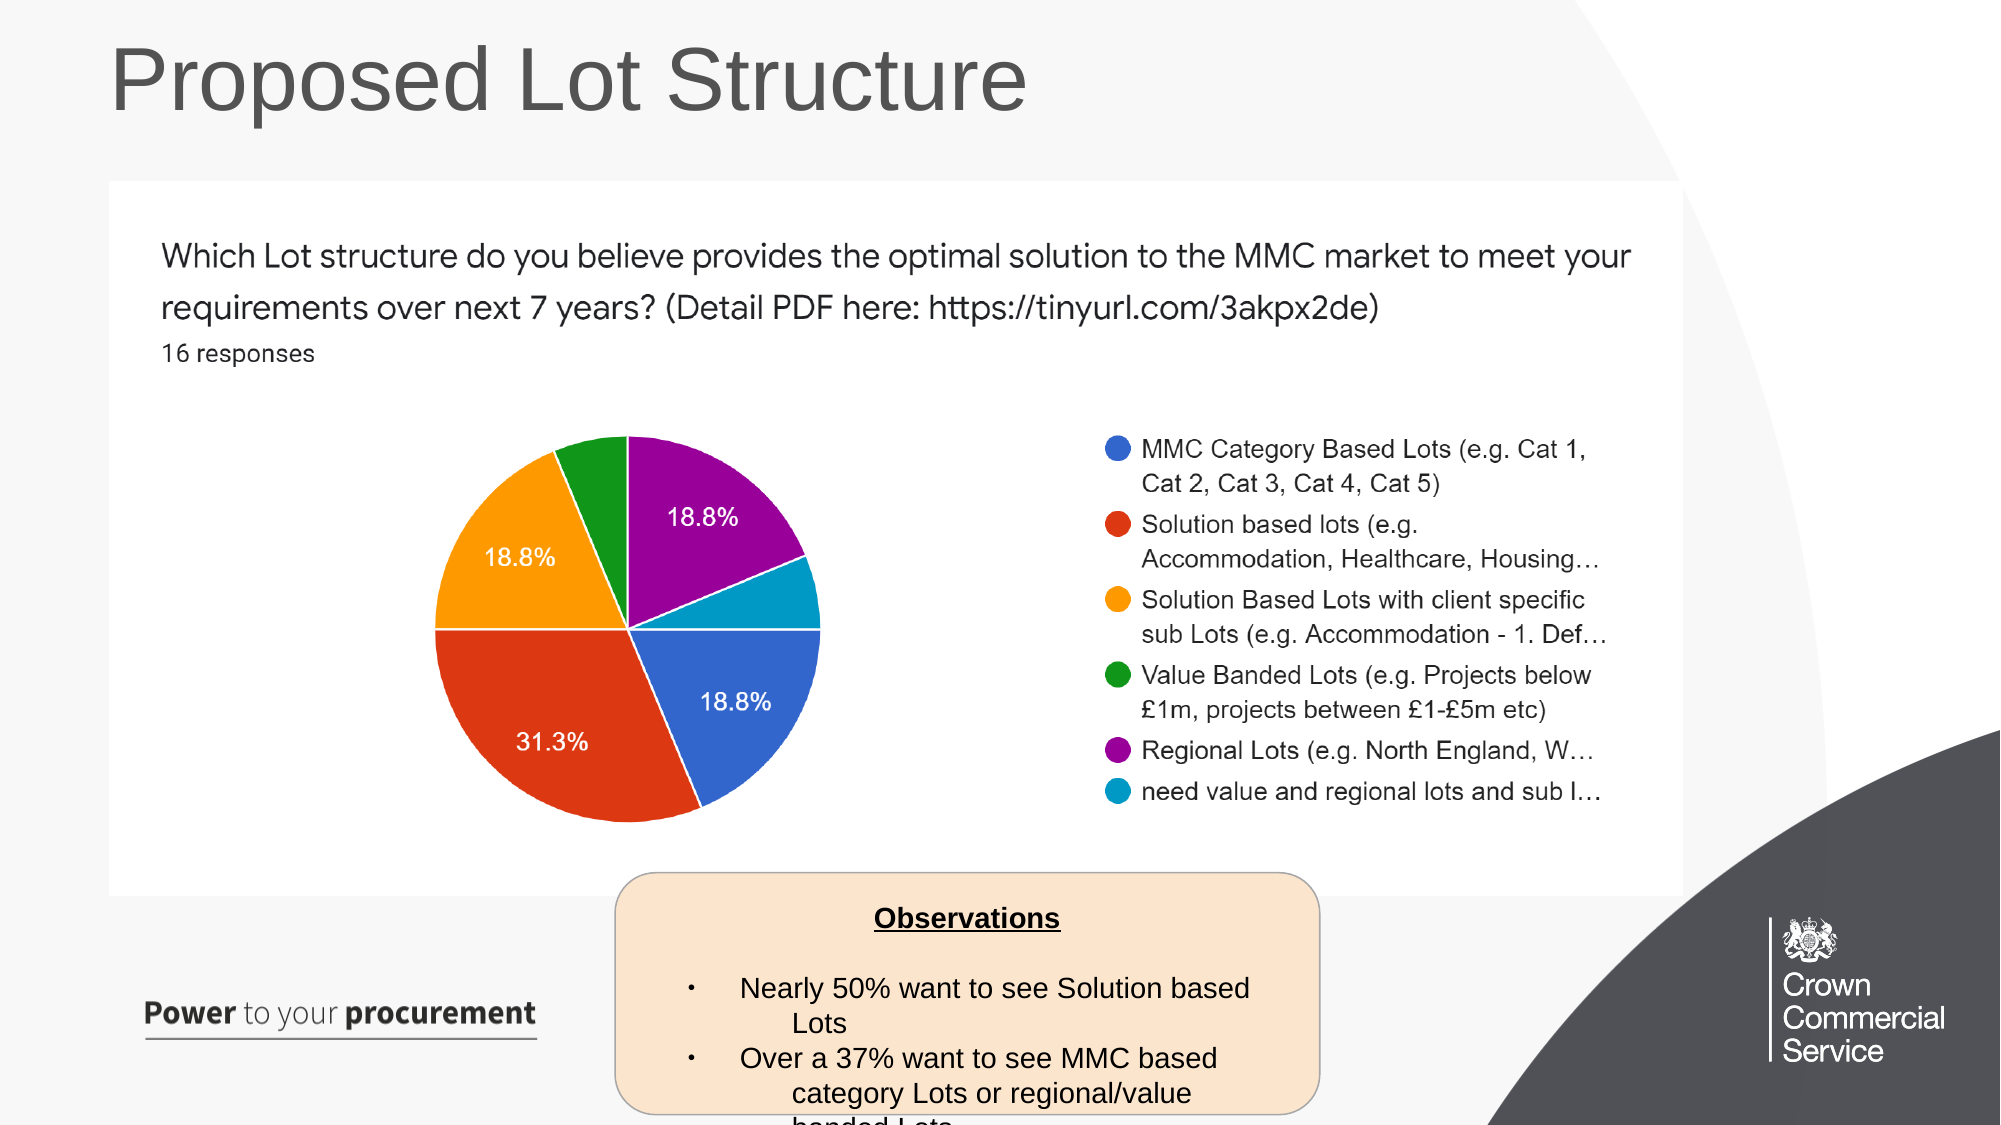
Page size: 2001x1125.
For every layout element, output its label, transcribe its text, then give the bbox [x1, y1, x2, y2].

title Proposed Lot Structure [109, 20, 1124, 166]
picture [109, 181, 1683, 896]
picture [1769, 917, 1944, 1063]
text_box Observations Nearly 50% want to see Solution based Lots Over a 37% want to see MMC based category Lots or regional/value banded Lots [615, 872, 1320, 1115]
